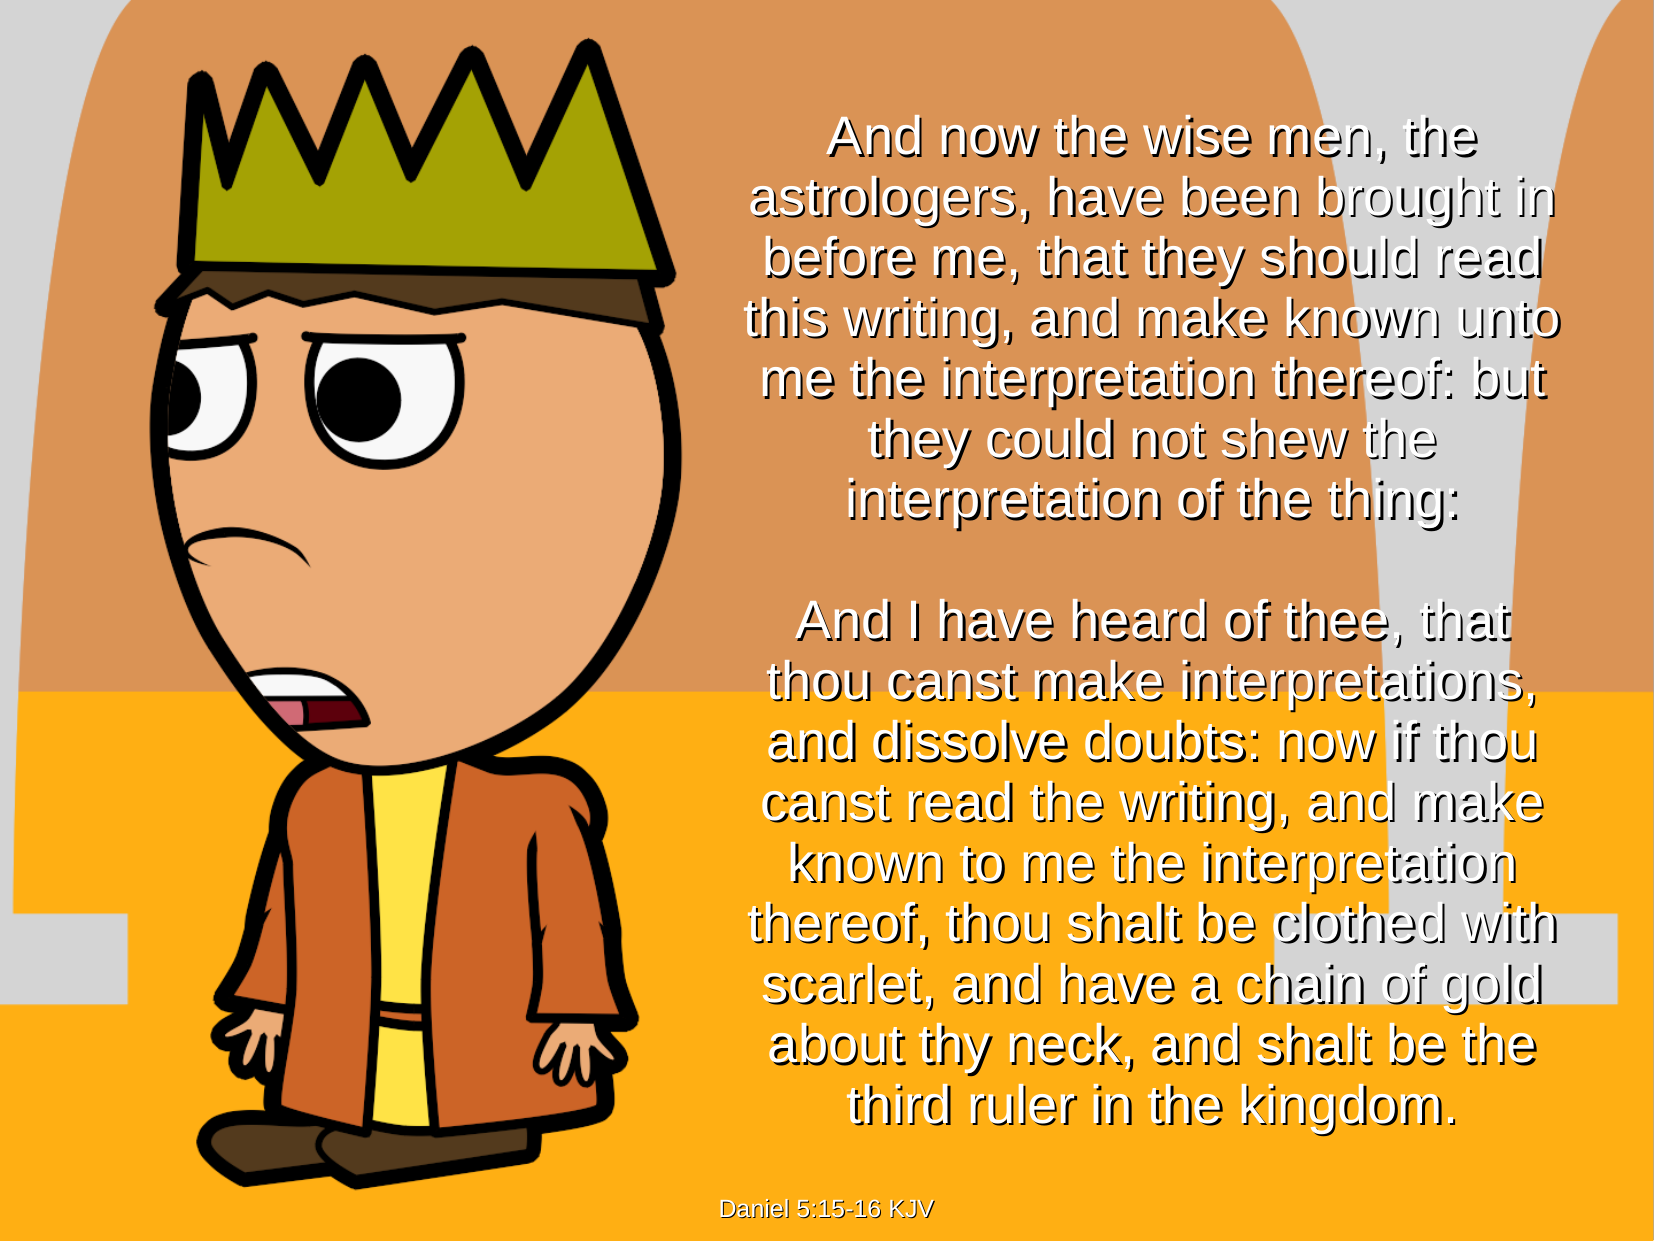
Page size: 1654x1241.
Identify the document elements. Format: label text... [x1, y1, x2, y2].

text_box Daniel 5:15-16 KJV [703, 1187, 950, 1231]
picture [0, 0, 1654, 1241]
title And now the wise men, the astrologers, have been brought in before me, that they should read this writing, and make known unto me the interpretation thereof: but they could not shew the interpretation of the thing: And I have heard of thee, that thou canst make interpretations, and dissolve doubts: now if thou canst read the writing, and make known to me the interpretation thereof, thou shalt be clothed with scarlet, and have a chain of gold about thy neck, and shalt be the third ruler in the kingdom. [735, 105, 1571, 1135]
